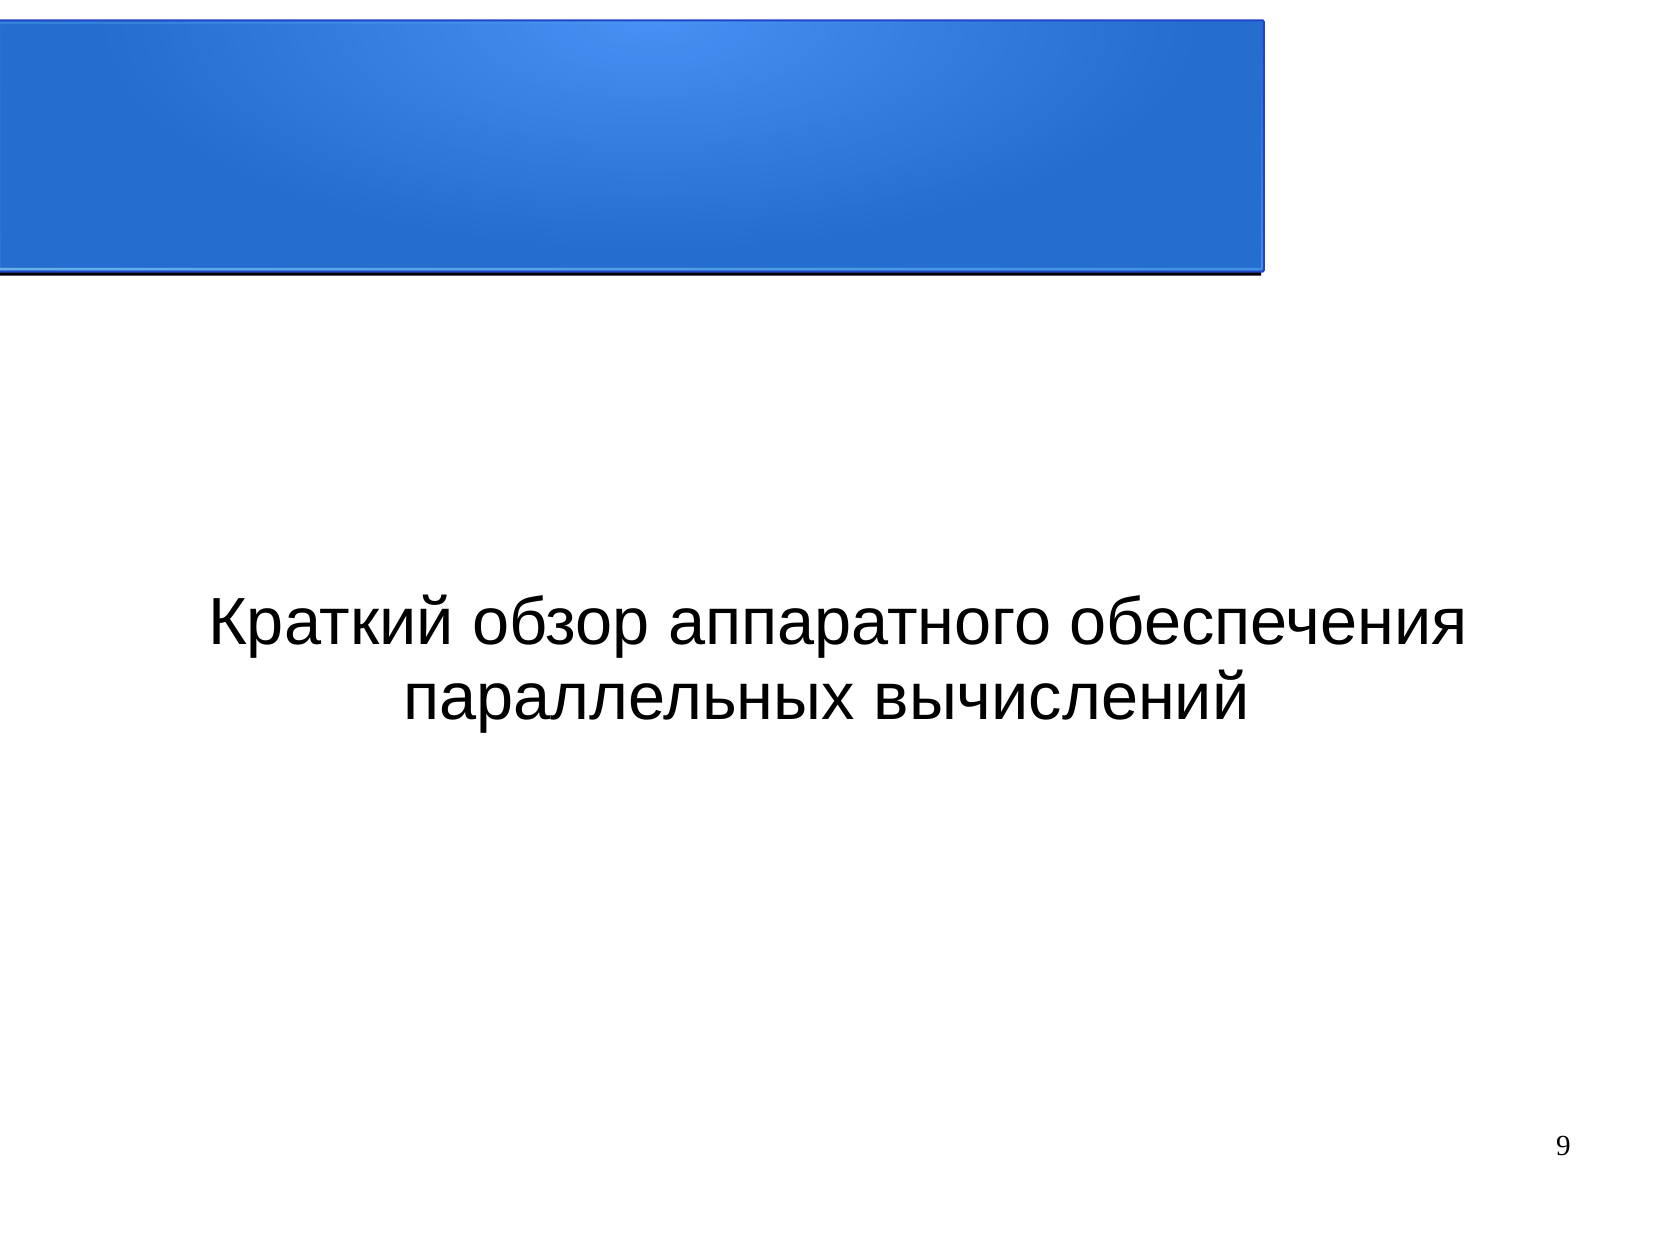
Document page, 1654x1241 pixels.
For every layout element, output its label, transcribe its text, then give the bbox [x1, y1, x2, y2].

title [82, 47, 1235, 252]
subtitle Краткий обзор аппаратного обеспечения параллельных вычислений [82, 299, 1571, 1019]
